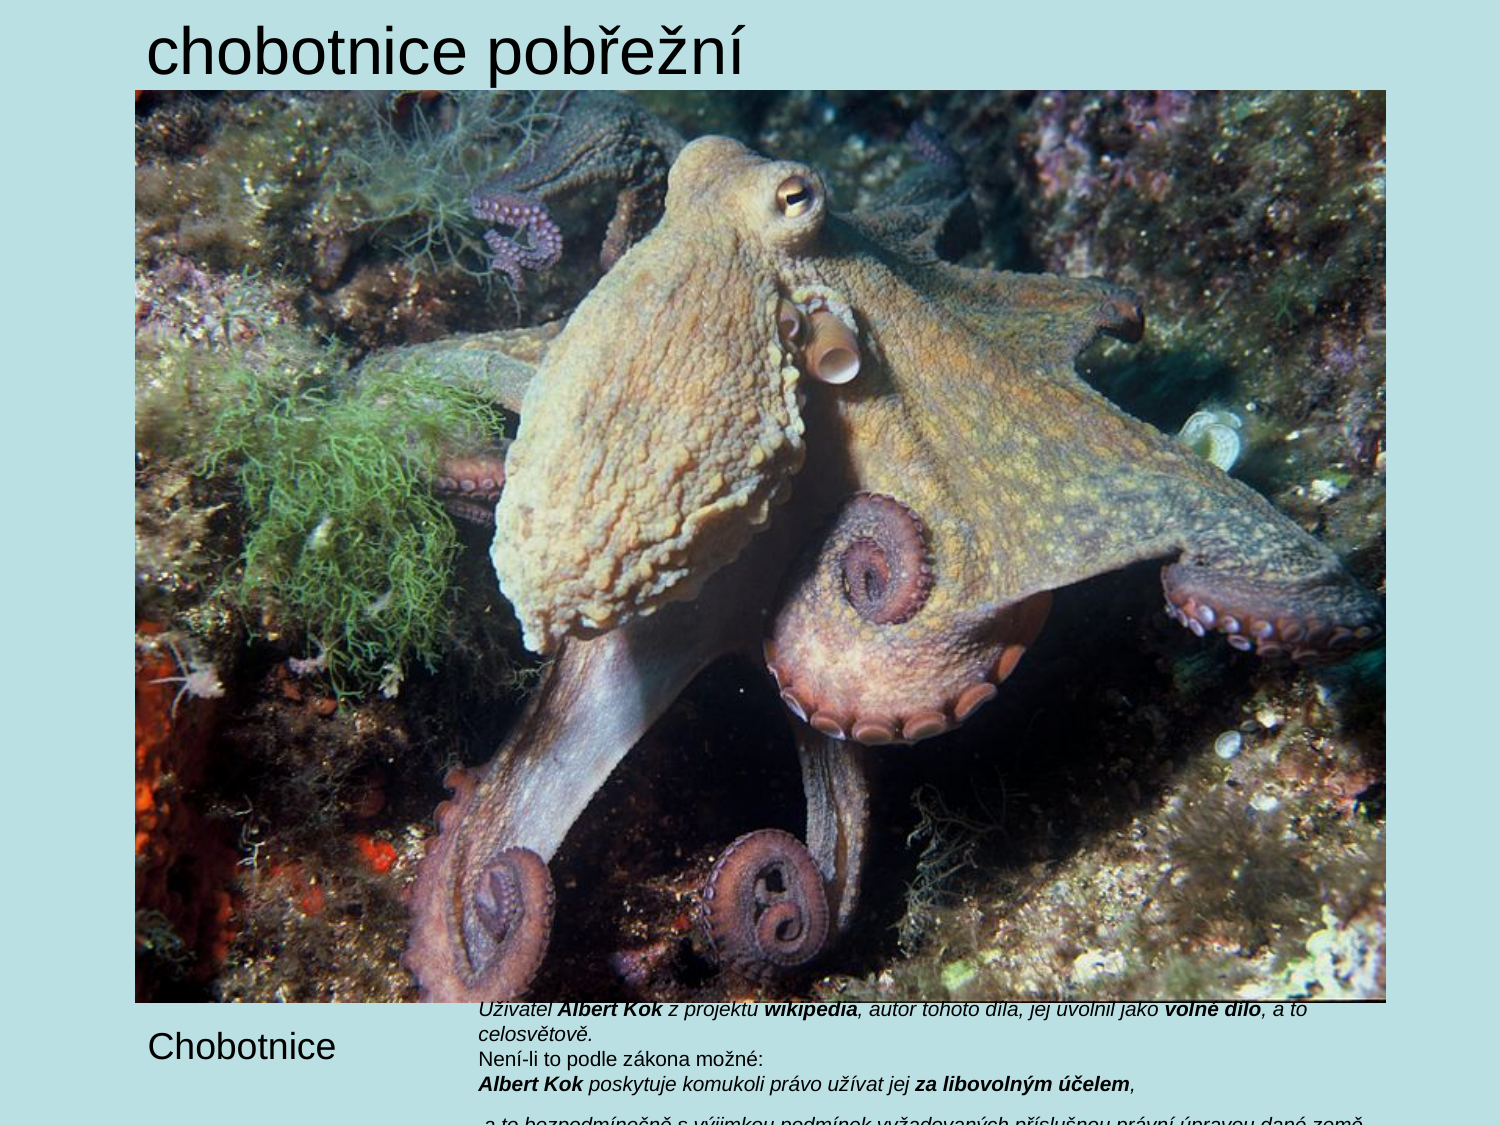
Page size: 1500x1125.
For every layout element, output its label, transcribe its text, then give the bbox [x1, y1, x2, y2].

text_box Uživatel Albert Kok z projektu wikipedia, autor tohoto díla, jej uvolnil jako volné dílo, a to celosvětově. Není-li to podle zákona možné: Albert Kok poskytuje komukoli právo užívat jej za libovolným účelem, a to bezpodmínečně s výjimkou podmínek vyžadovaných příslušnou právní úpravou dané země. [463, 987, 1444, 1123]
text_box Chobotnice [132, 1014, 363, 1075]
list chobotnice pobřežní [75, 0, 1426, 1125]
picture [135, 90, 1386, 1003]
